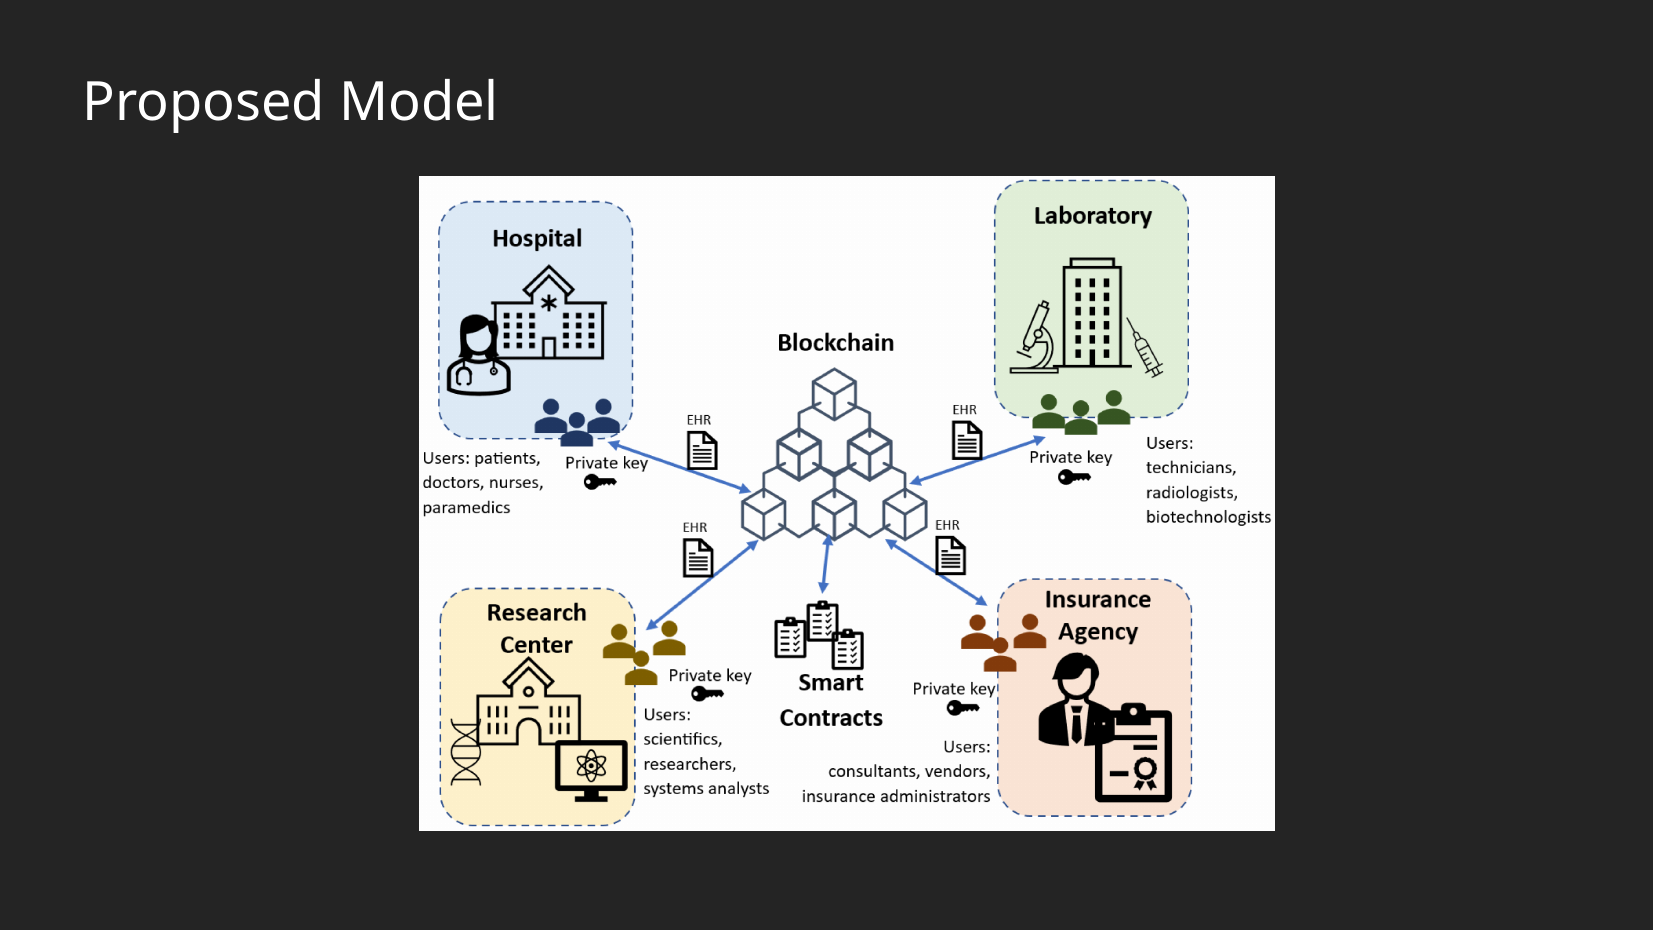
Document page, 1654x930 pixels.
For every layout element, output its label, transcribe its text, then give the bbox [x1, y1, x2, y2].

title Proposed Model [82, 42, 1571, 156]
picture [419, 176, 1275, 831]
